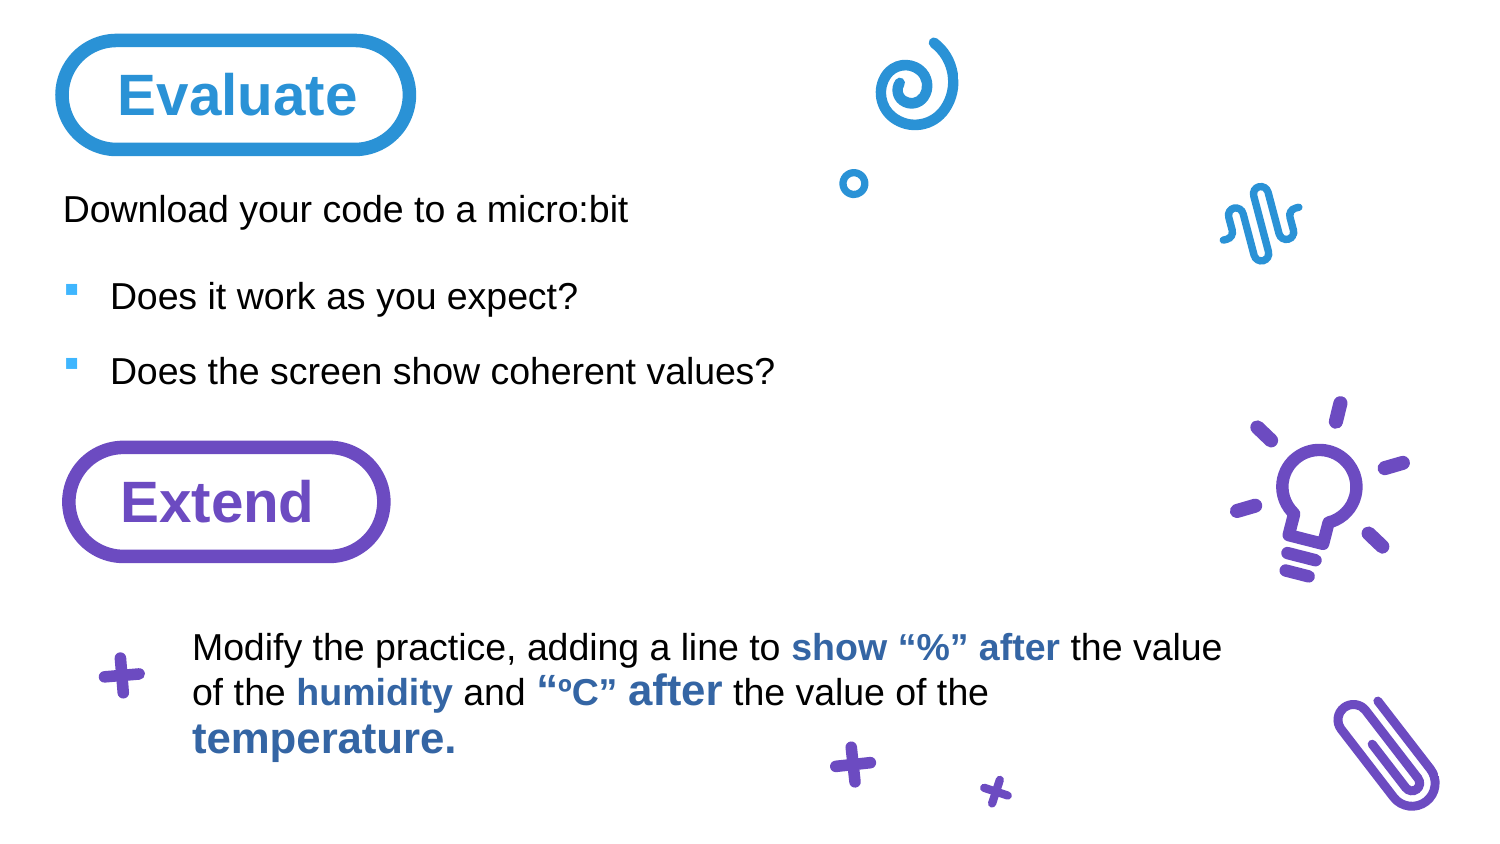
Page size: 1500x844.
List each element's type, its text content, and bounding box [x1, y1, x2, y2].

picture [1328, 681, 1447, 827]
picture [868, 34, 966, 136]
text_box Modify the practice, adding a line to show “%” after the value of the humidity and “ºC” after the value of the temperature. [177, 620, 1270, 771]
picture [839, 169, 869, 199]
picture [1210, 173, 1312, 275]
picture [96, 649, 148, 702]
title Extend [112, 455, 377, 549]
title Extend [112, 441, 399, 565]
picture [826, 738, 880, 791]
text_box Download your code to a micro:bit Does it work as you expect? Does the screen show coherent values? [46, 173, 1418, 400]
picture [1221, 383, 1418, 594]
title Evaluate [110, 48, 361, 142]
picture [974, 770, 1018, 814]
